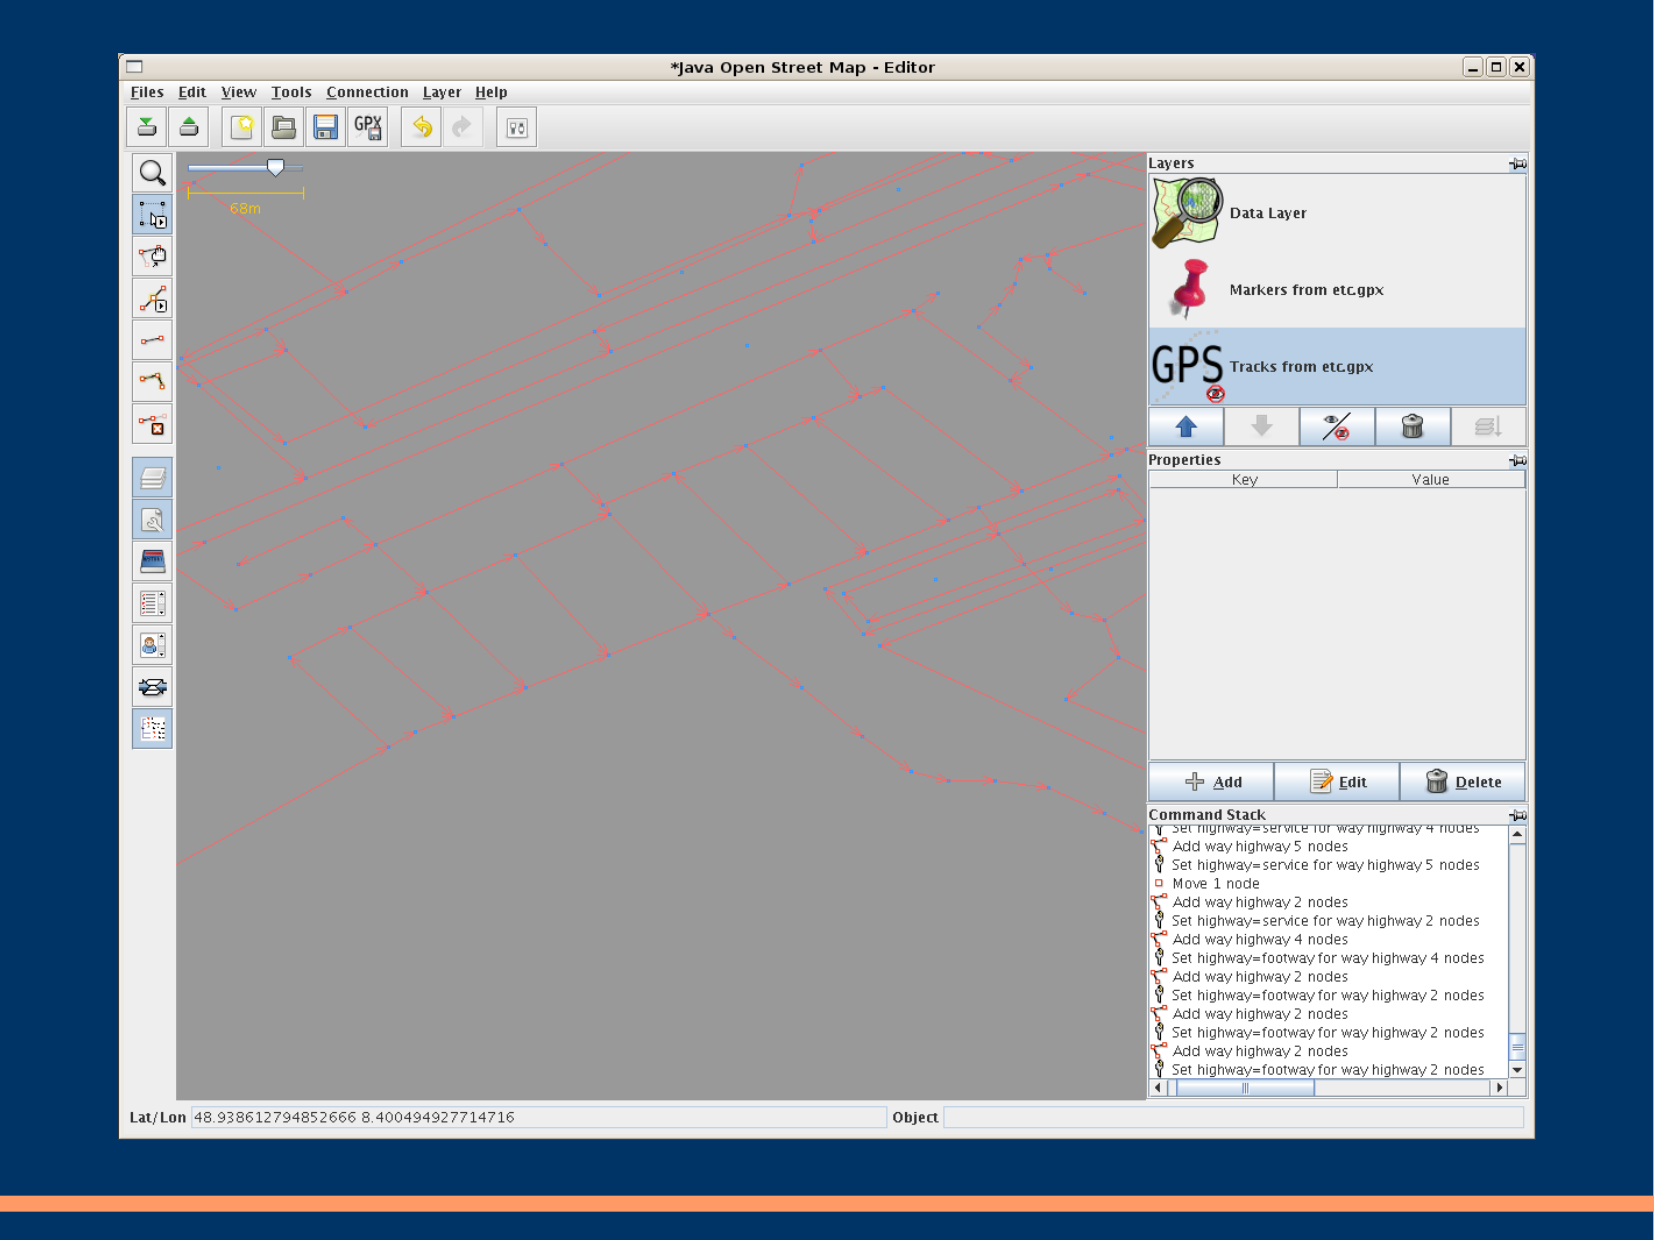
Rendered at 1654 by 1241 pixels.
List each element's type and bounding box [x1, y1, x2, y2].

picture [118, 53, 1536, 1140]
